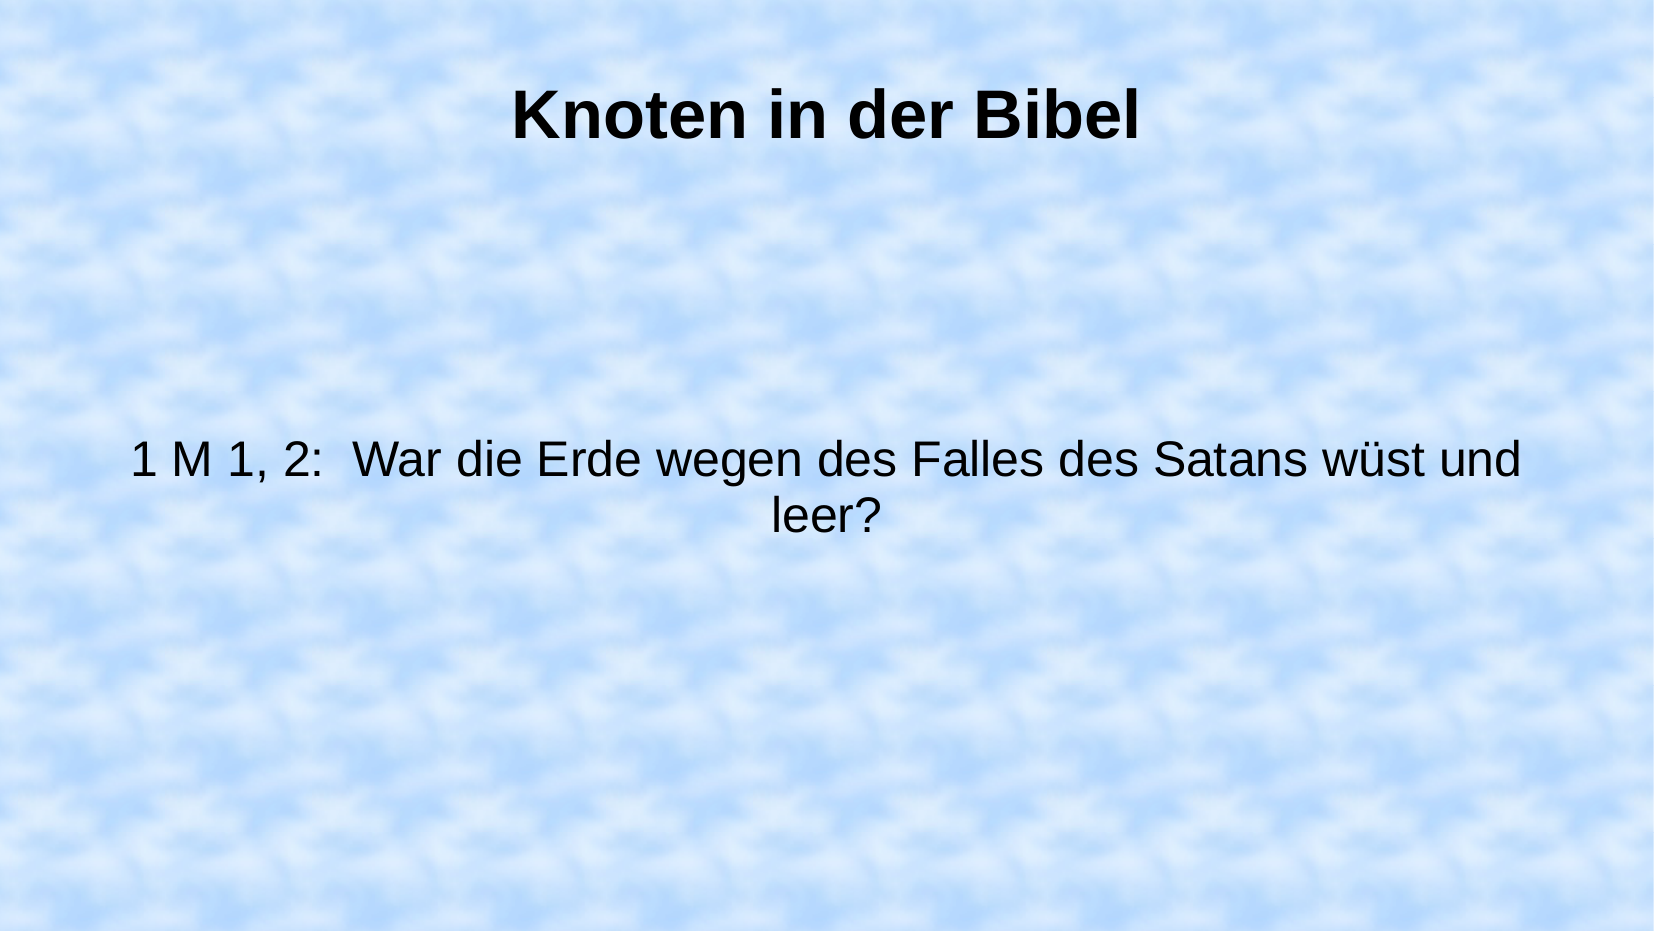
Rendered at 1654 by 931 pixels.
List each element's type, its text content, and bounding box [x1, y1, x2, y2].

subtitle 1 M 1, 2: War die Erde wegen des Falles des Satans wüst und leer? [82, 217, 1571, 758]
picture [0, 0, 1654, 931]
title Knoten in der Bibel [82, 37, 1571, 193]
